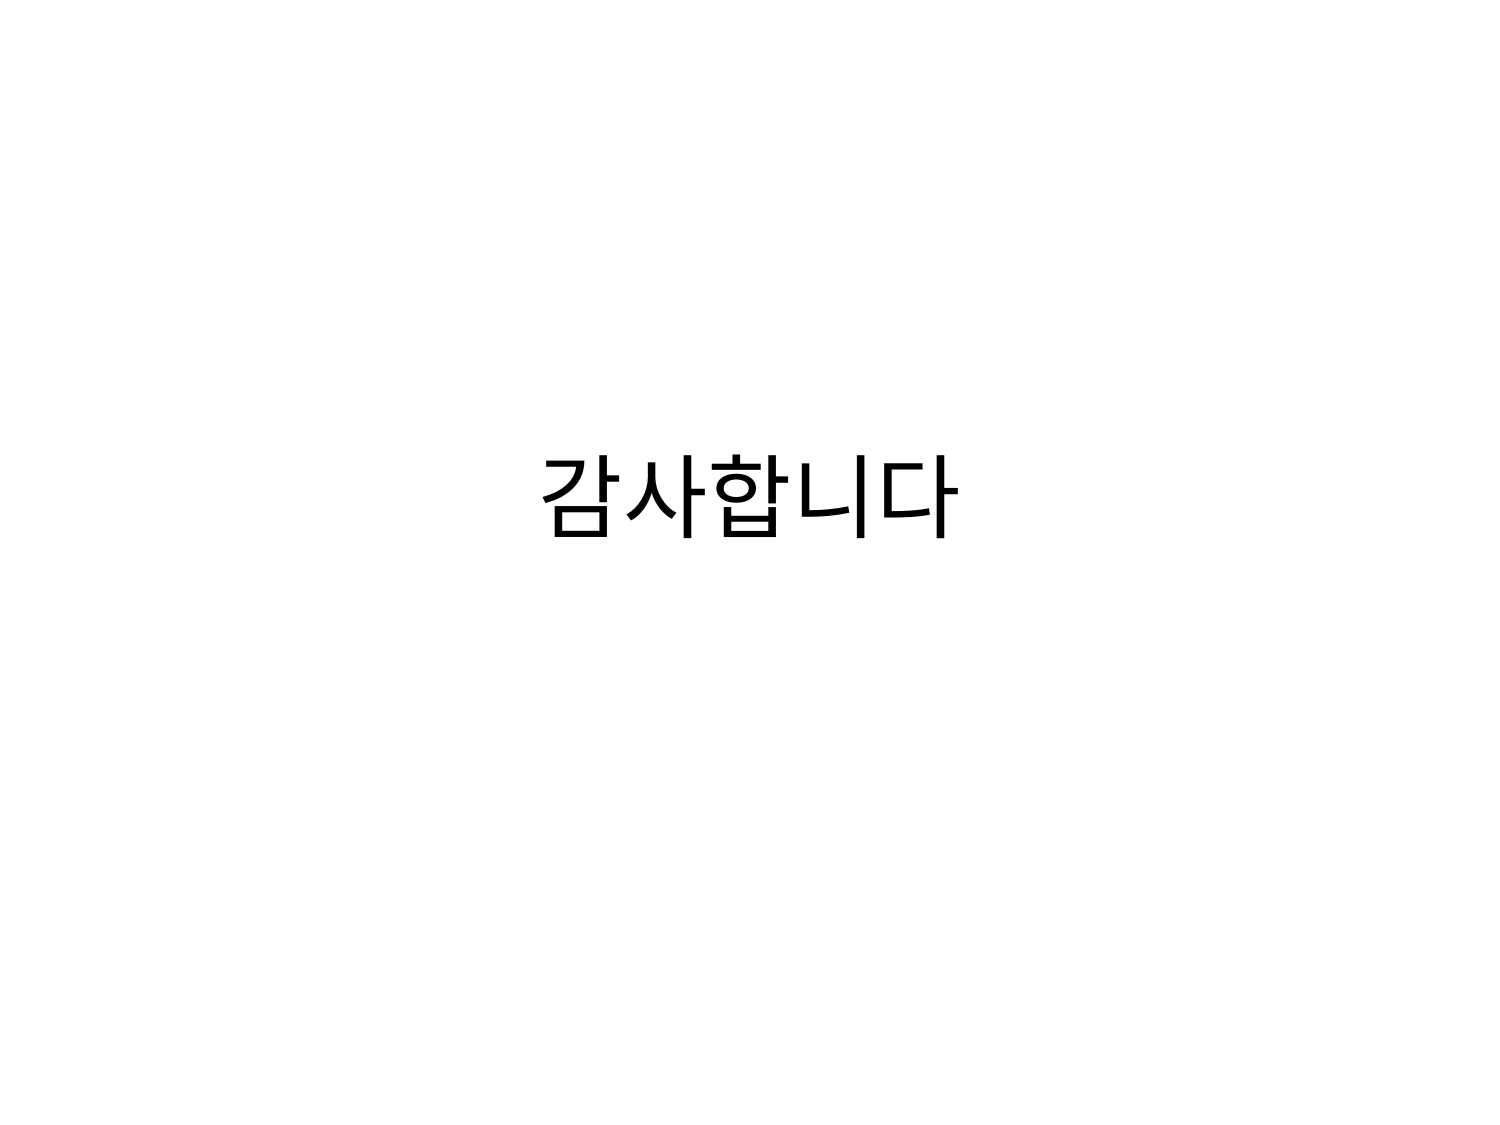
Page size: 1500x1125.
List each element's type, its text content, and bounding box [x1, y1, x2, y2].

title 감사합니다 [75, 432, 1425, 621]
